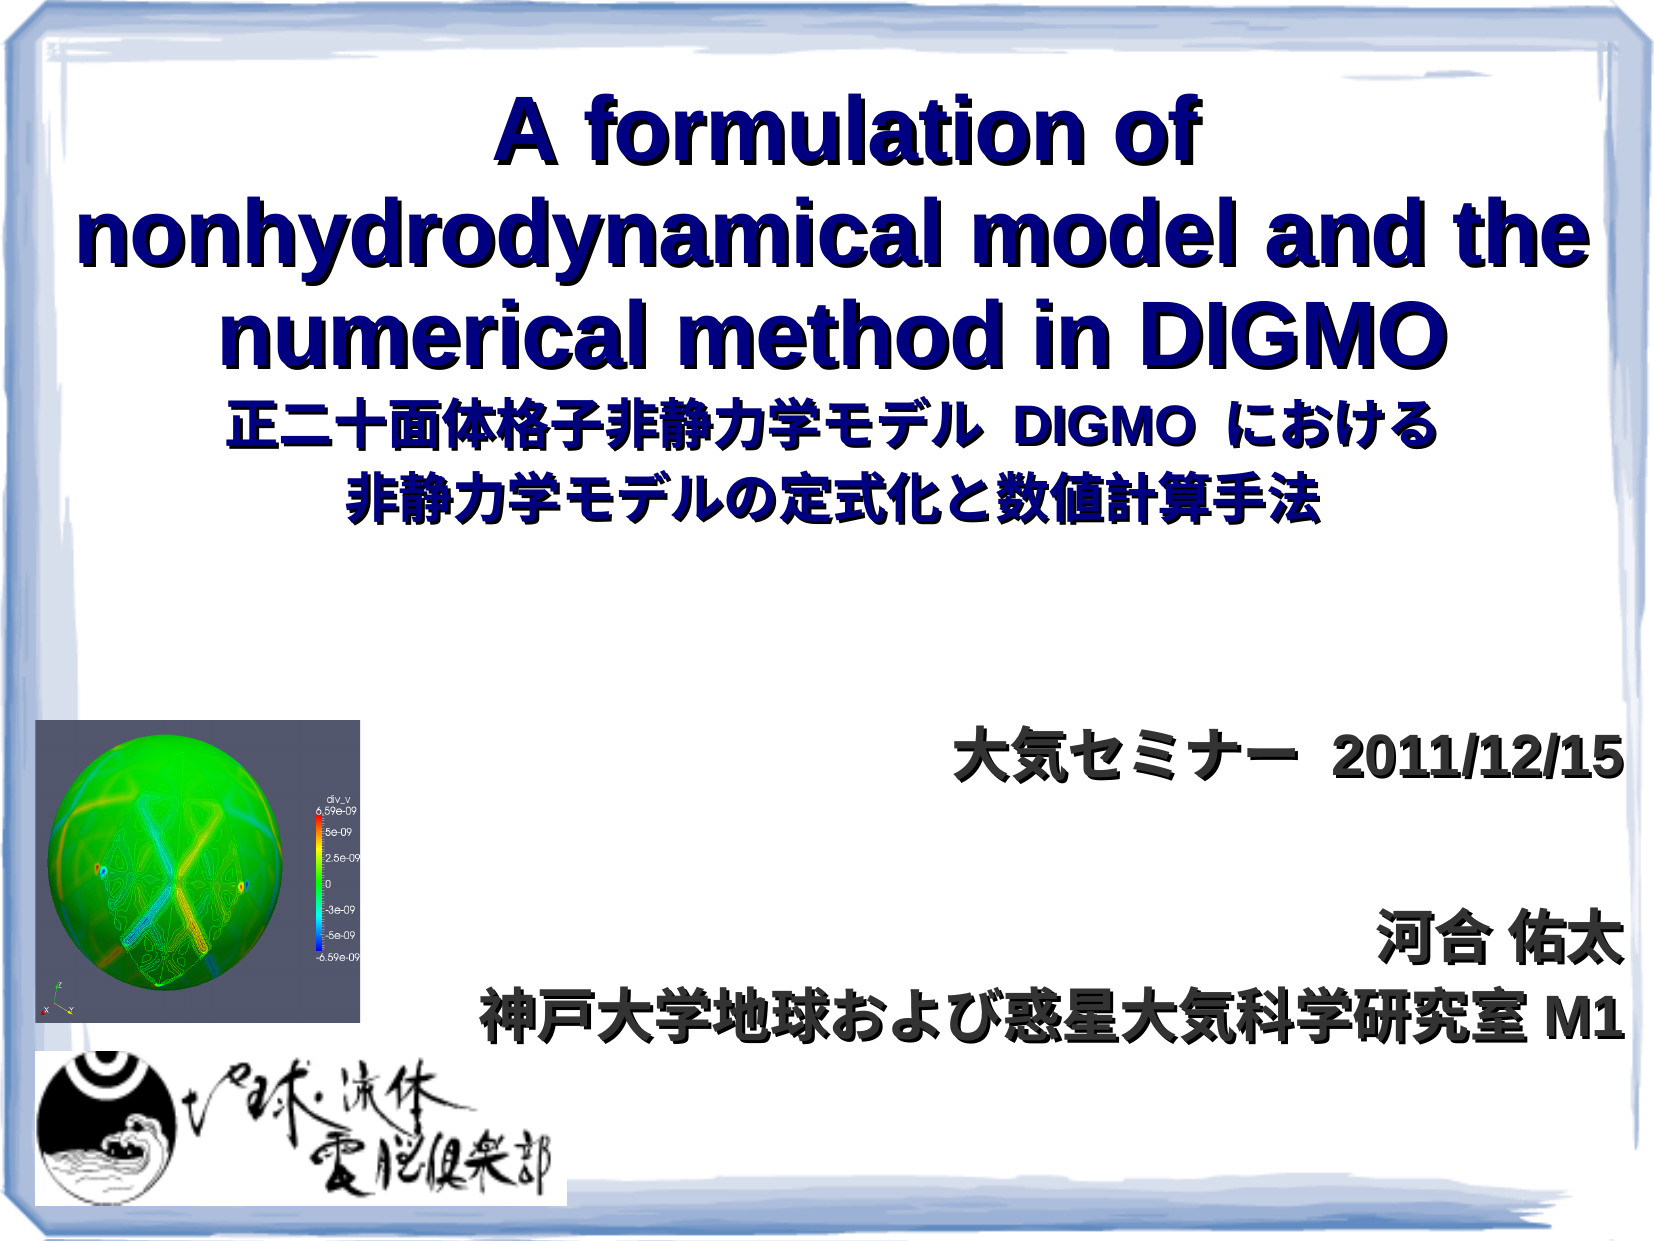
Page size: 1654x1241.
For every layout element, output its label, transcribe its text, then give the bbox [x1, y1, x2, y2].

title A formulation of nonhydrodynamical model and the numerical method in DIGMO 正二十面体格子非静力学モデル DIGMO における 非静力学モデルの定式化と数値計算手法 [35, 50, 1630, 871]
title 大気セミナー 2011/12/15 河合 佑太 神戸大学地球および惑星大気科学研究室M1 [29, 696, 1625, 1154]
picture [0, 0, 1654, 1241]
